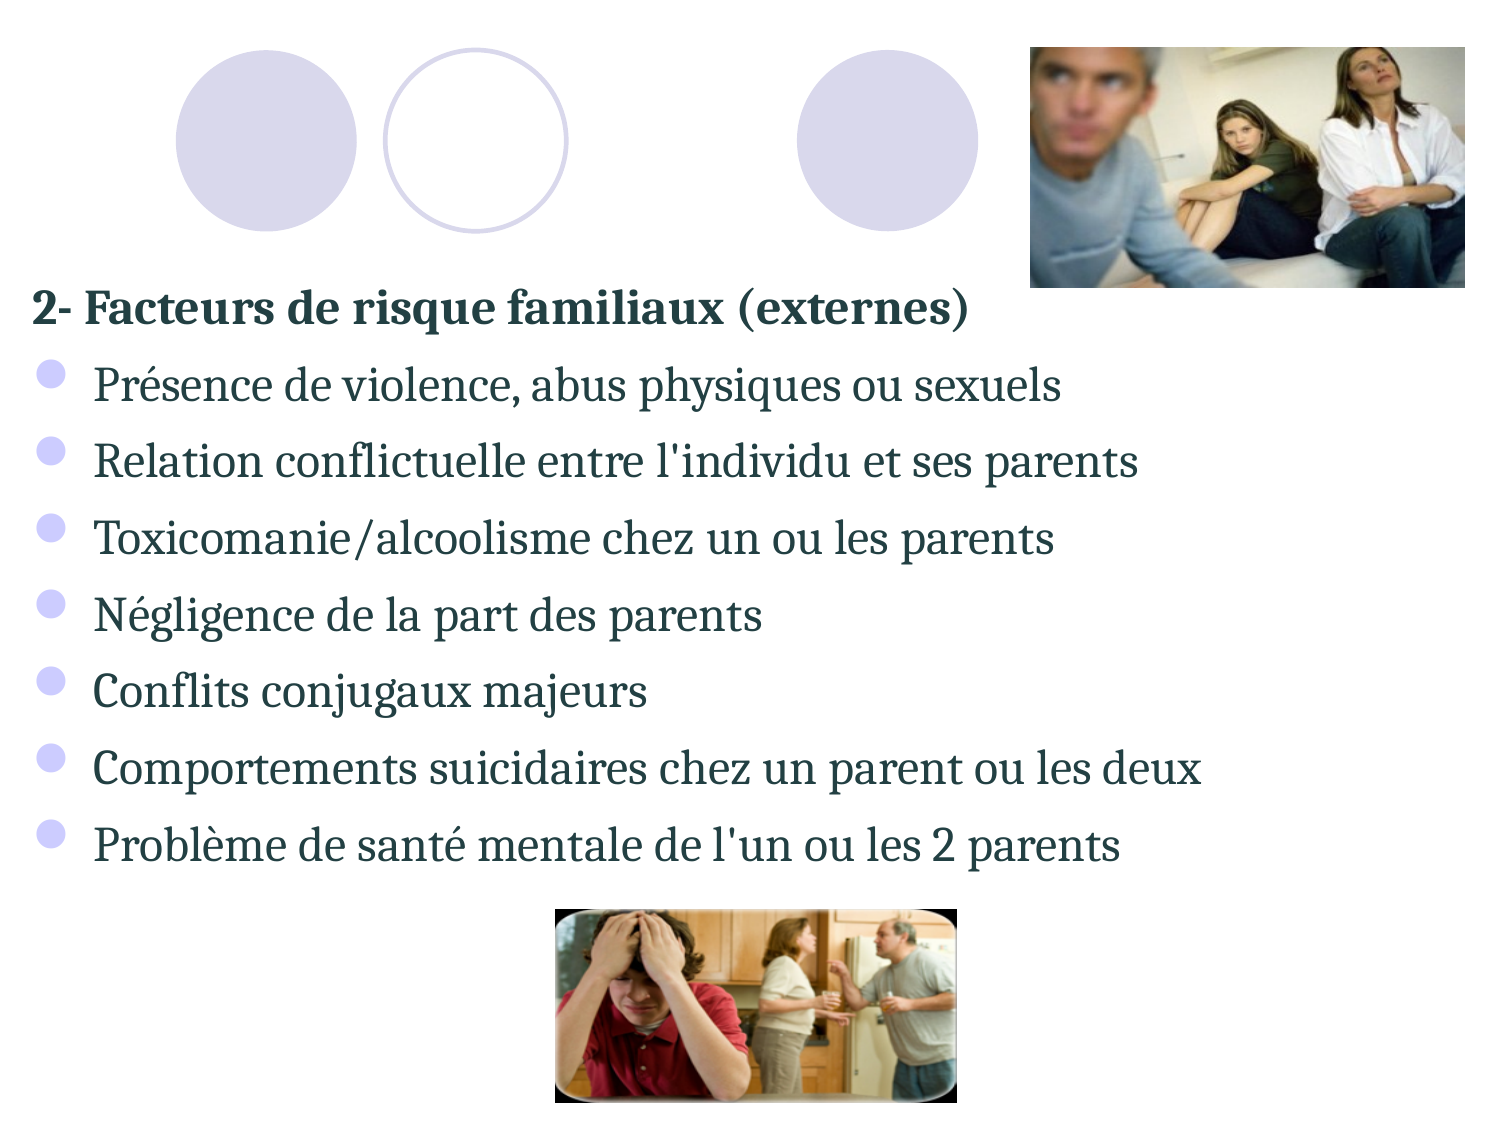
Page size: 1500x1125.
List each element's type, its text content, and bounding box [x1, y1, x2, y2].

picture [1030, 47, 1465, 288]
picture [555, 909, 957, 1103]
list 2- Facteurs de risque familiaux (externes) Présence de violence, abus physiques ou sexuels Relation conflictuelle entre l'individu et ses parents Toxicomanie/alcoolisme chez un ou les parents Négligence de la part des parents Conflits conjugaux majeurs Comportements suicidaires chez un parent ou les deux Problème de santé mentale de l'un ou les 2 parents [17, 113, 1465, 910]
